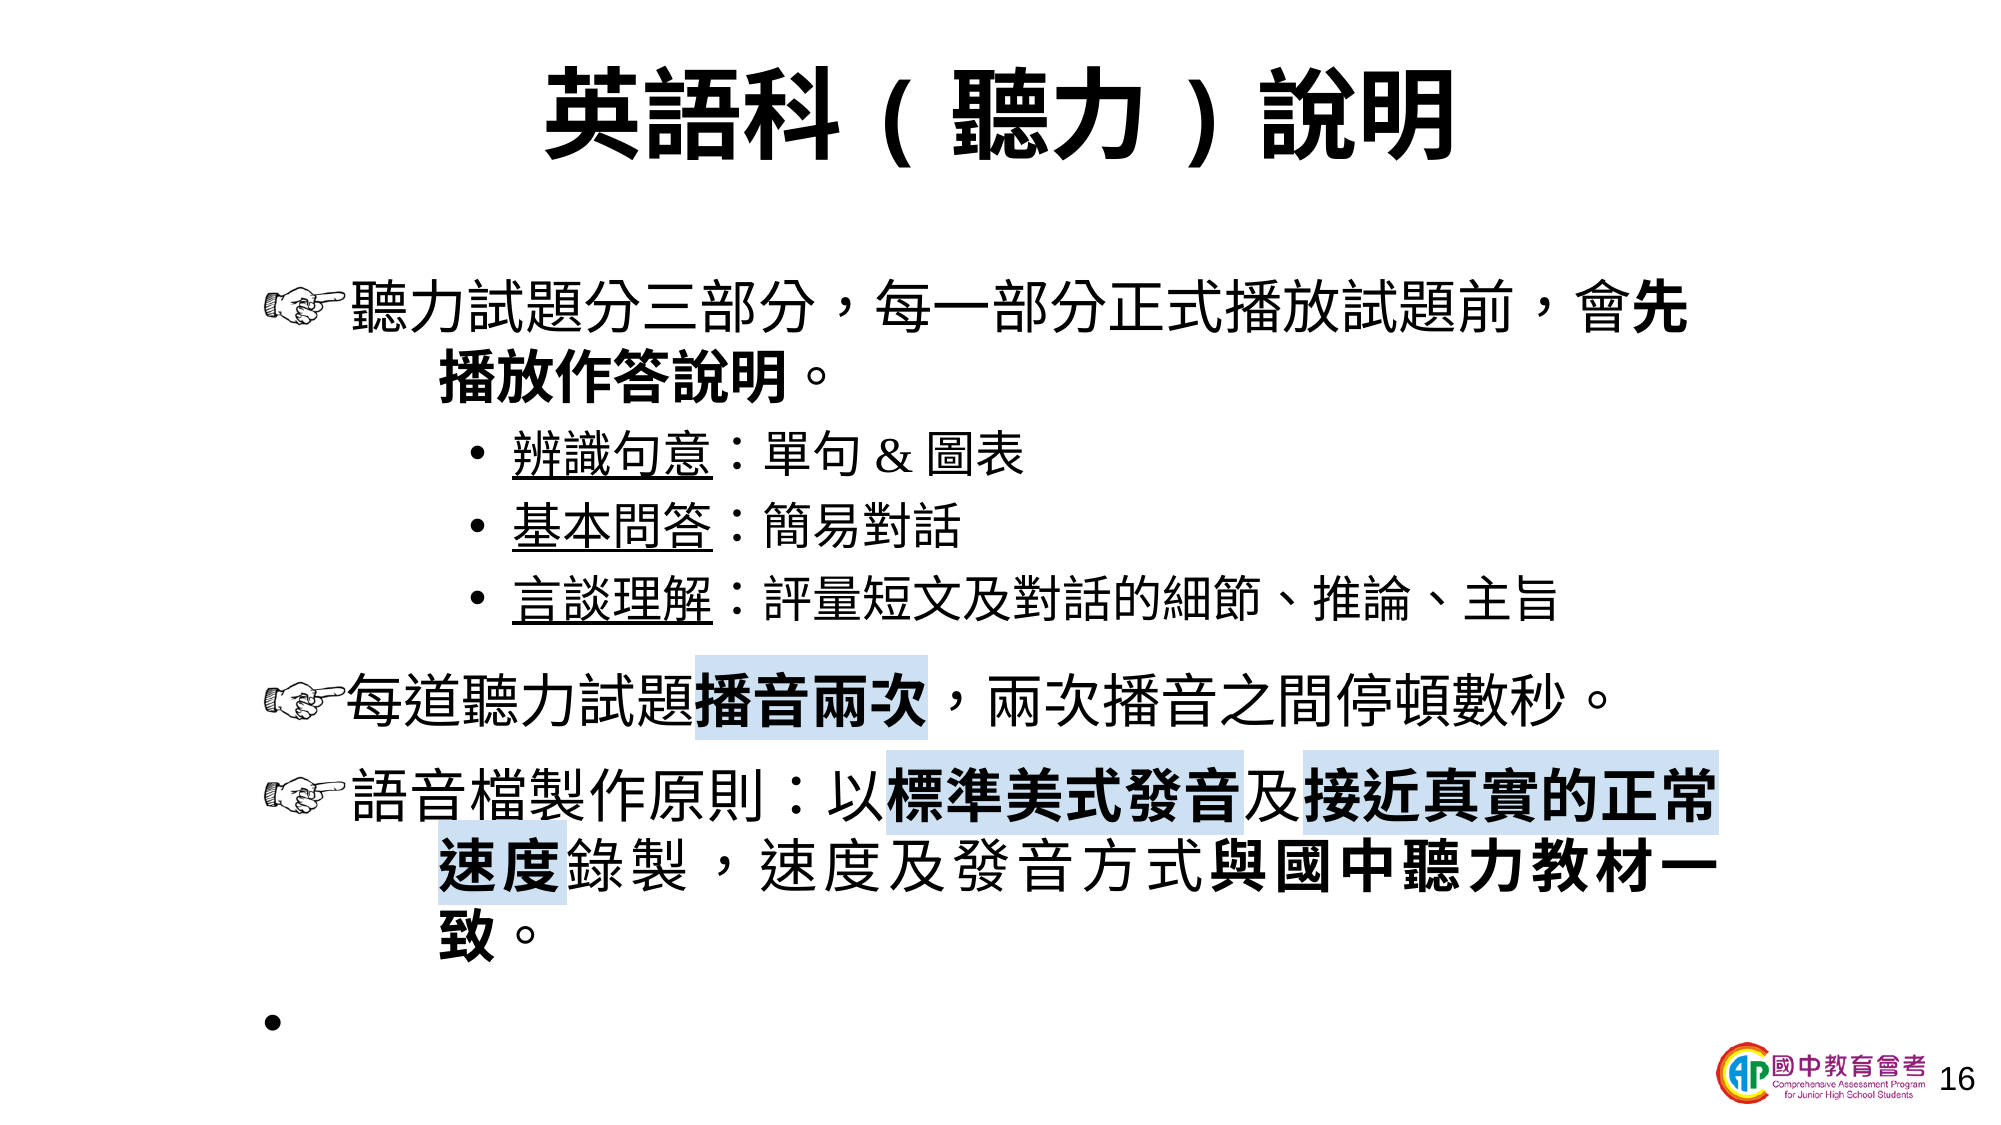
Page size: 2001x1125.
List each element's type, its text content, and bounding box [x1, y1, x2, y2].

text_box 16 [1923, 1047, 2000, 1108]
title 英語科(聽力)說明 [137, 2, 1863, 220]
list 聽力試題分三部分，每一部分正式播放試題前，會先播放作答說明。 辨識句意：單句&圖表 基本問答：簡易對話 言談理解：評量短文及對話的細節、推論、主旨 每道聽力試題播音兩次，兩次播音之間停頓數秒。 語音檔製作原則：以標準美式發音及接近真實的正常速度錄製，速度及發音方式與國中聽力教材一致。 [247, 262, 1734, 1005]
